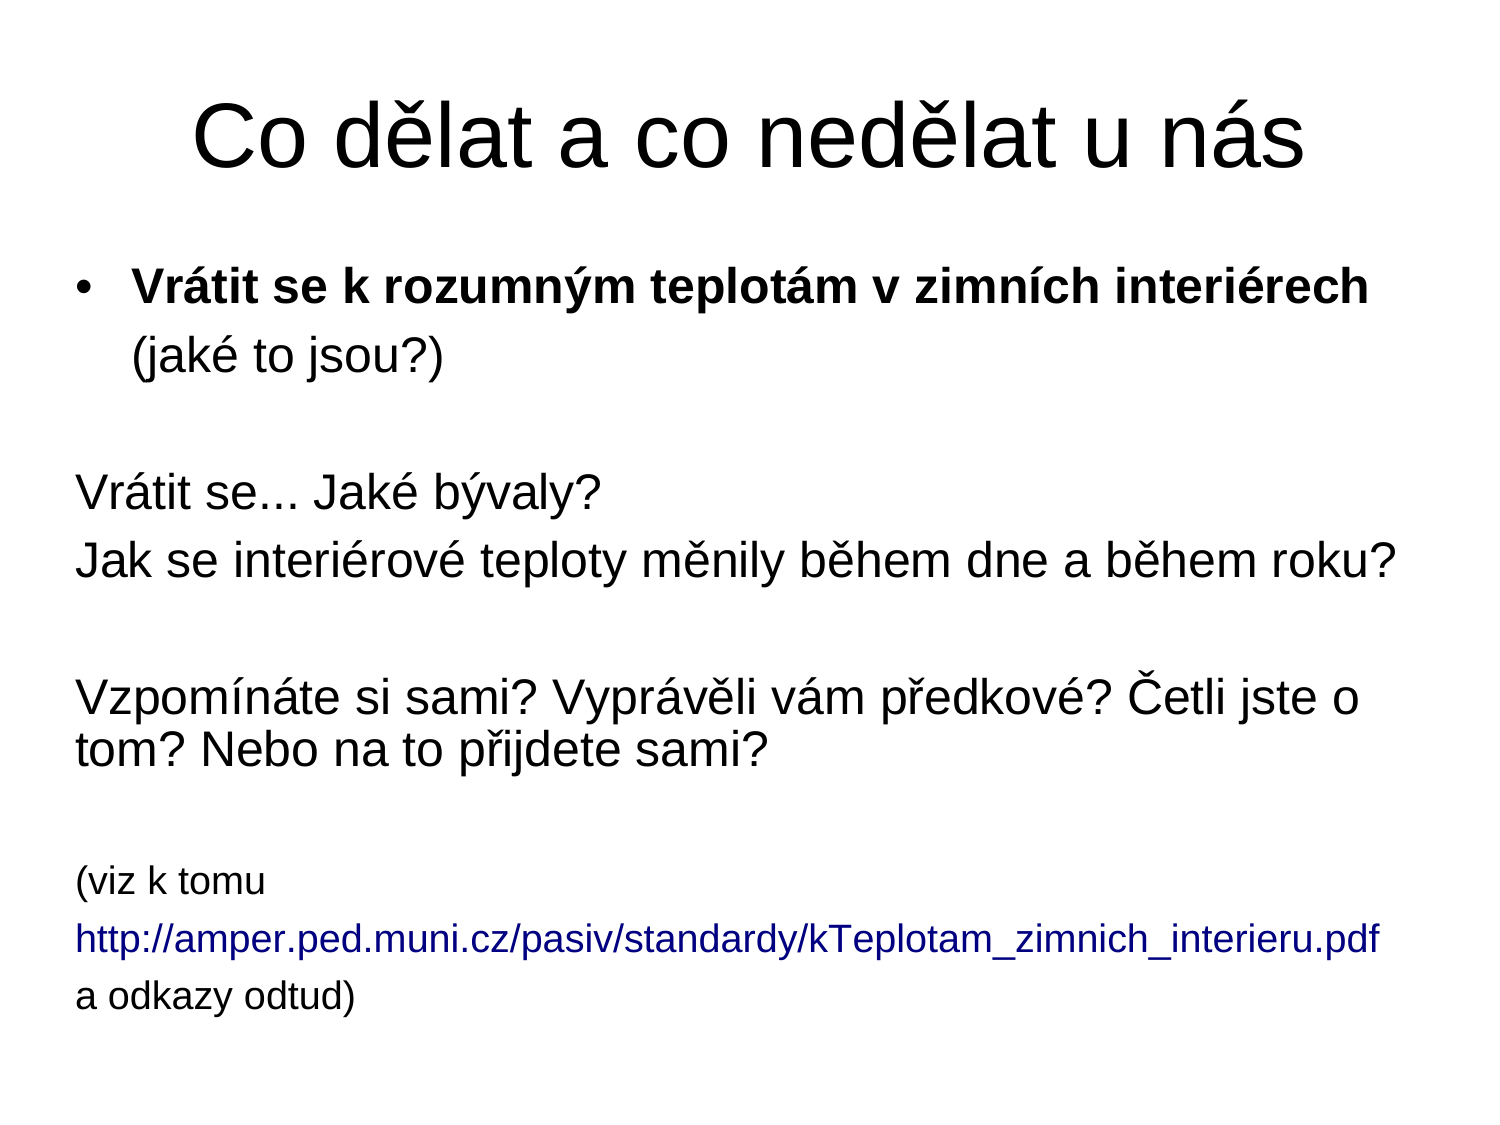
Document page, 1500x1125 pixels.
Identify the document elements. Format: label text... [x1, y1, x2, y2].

title Co dělat a co nedělat u nás [75, 21, 1425, 257]
list Vrátit se k rozumným teplotám v zimních interiérech (jaké to jsou?) Vrátit se... Jaké bývaly? Jak se interiérové teploty měnily během dne a během roku? Vzpomínáte si sami? Vyprávěli vám předkové? Četli jste o tom? Nebo na to přijdete sami? (viz k tomu http://amper.ped.muni.cz/pasiv/standardy/kTeplotam_zimnich_interieru.pdf a odkazy odtud) [75, 262, 1425, 1042]
